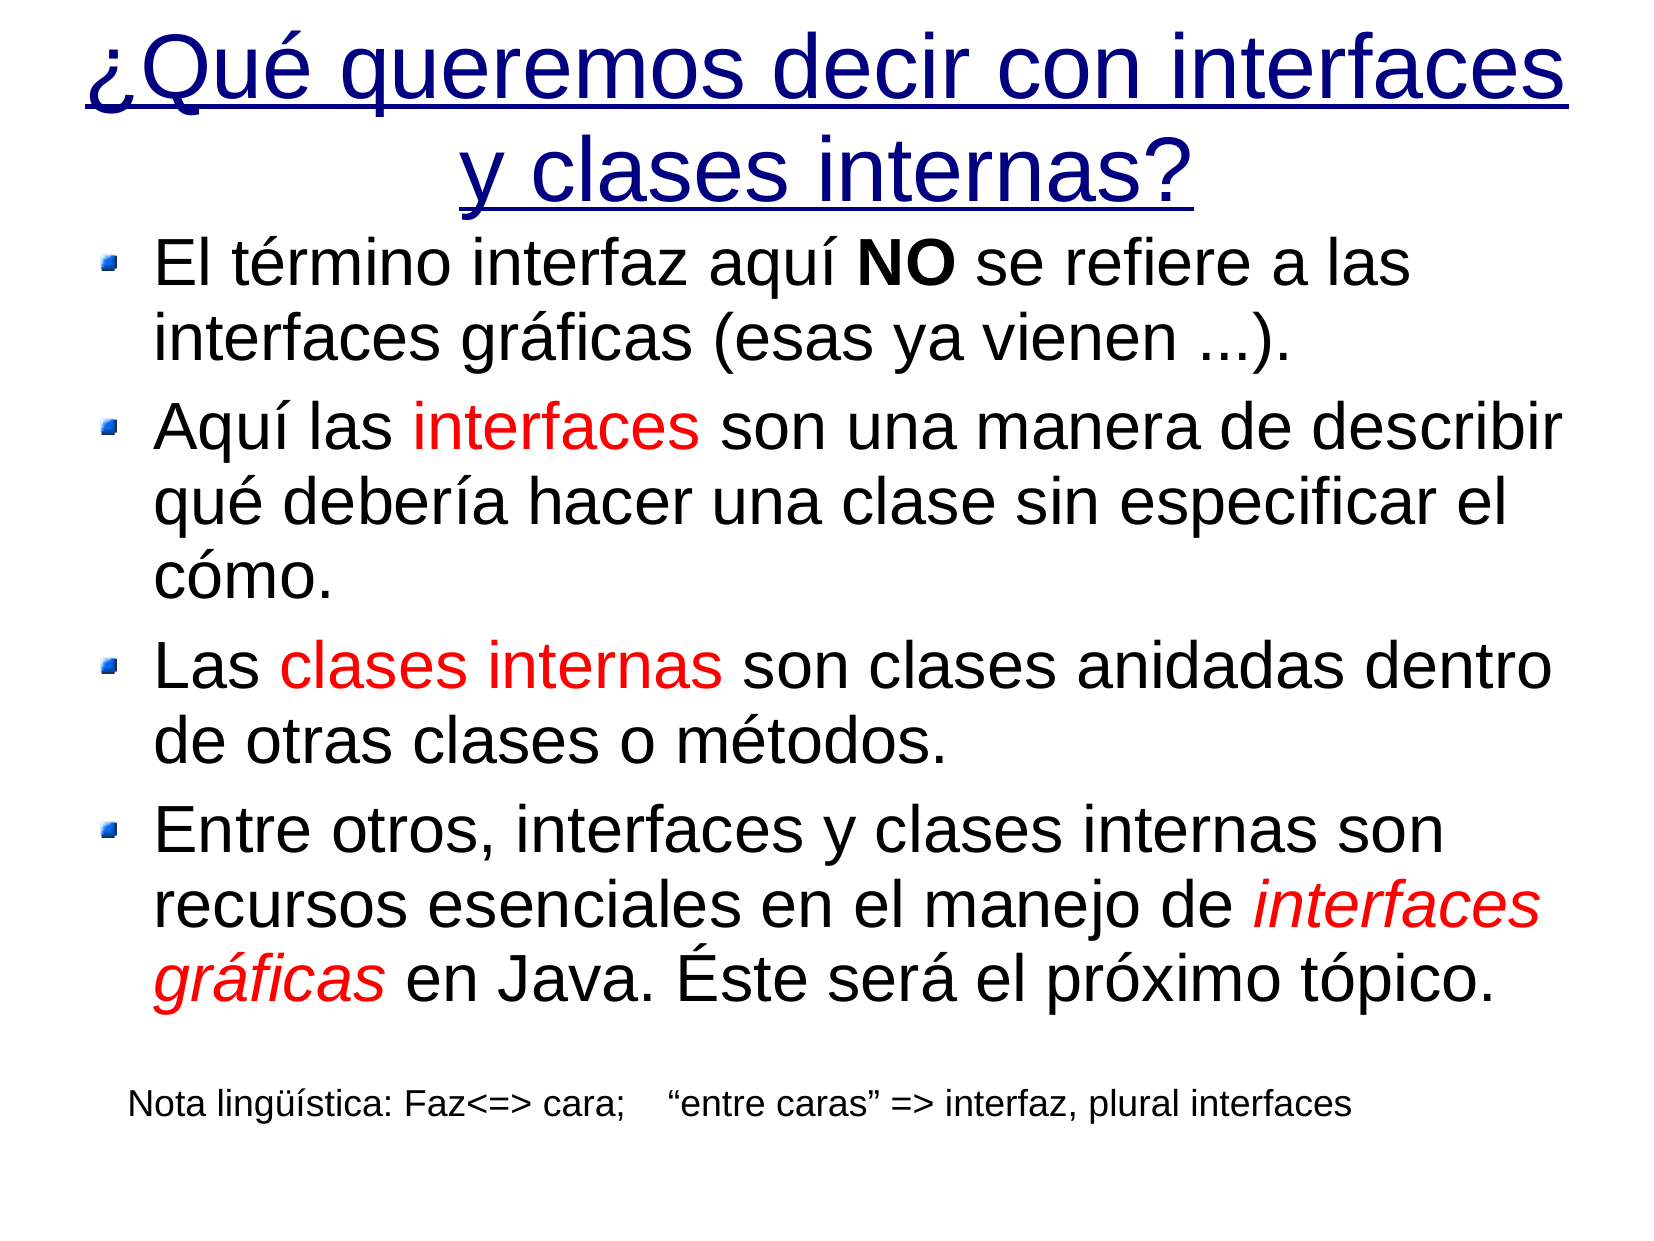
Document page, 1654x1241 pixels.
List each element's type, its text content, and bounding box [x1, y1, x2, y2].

text_box Nota lingüística: Faz<=> cara; “entre caras” => interfaz, plural interfaces [112, 1075, 1379, 1137]
title ¿Qué queremos decir con interfaces y clases internas? [82, 4, 1571, 225]
list El término interfaz aquí NO se refiere a las interfaces gráficas (esas ya vienen ...). Aquí las interfaces son una manera de describir qué debería hacer una clase sin especificar el cómo. Las clases internas son clases anidadas dentro de otras clases o métodos. Entre otros, interfaces y clases internas son recursos esenciales en el manejo de interfaces gráficas en Java. Éste será el próximo tópico. [82, 225, 1571, 1044]
